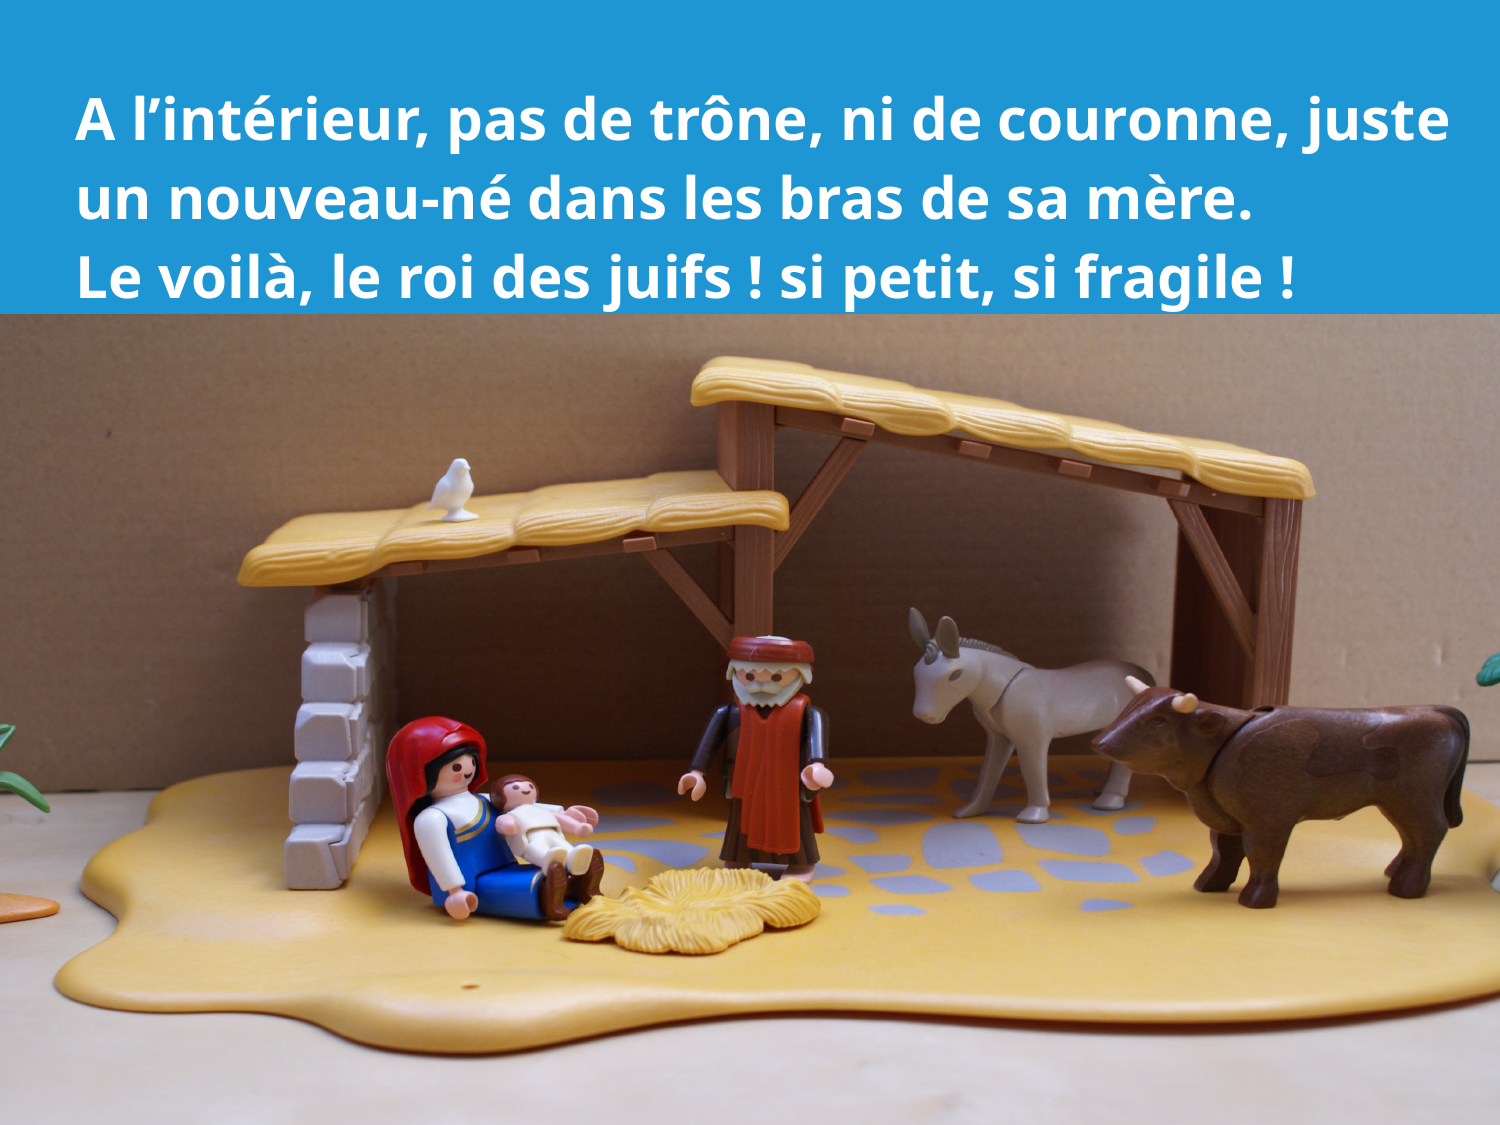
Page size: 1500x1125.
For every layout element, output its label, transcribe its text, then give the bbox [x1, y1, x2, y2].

picture [0, 314, 1500, 1125]
text_box A l’intérieur, pas de trône, ni de couronne, juste un nouveau-né dans les bras de sa mère. Le voilà, le roi des juifs ! si petit, si fragile ! [60, 0, 1500, 314]
